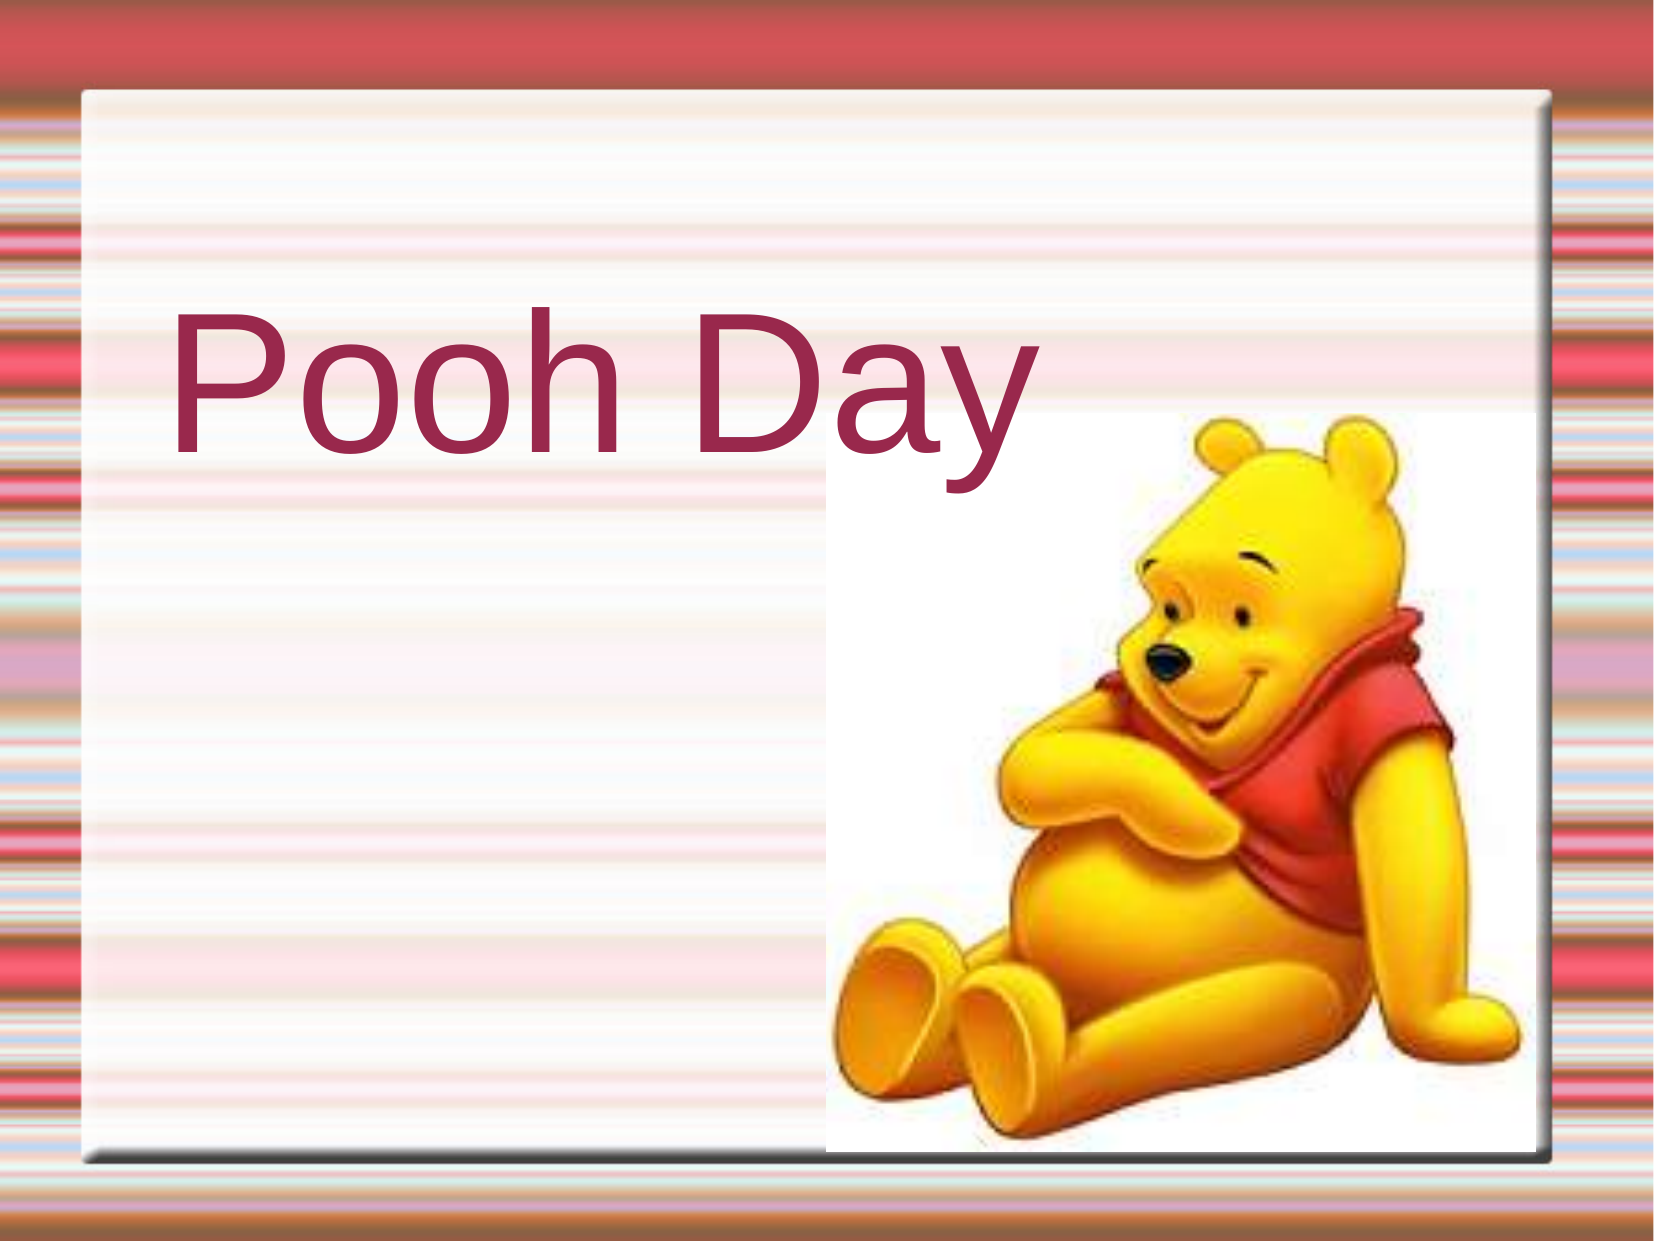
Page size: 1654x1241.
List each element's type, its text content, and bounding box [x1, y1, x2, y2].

picture [0, 0, 1654, 1241]
text_box Pooh Day [147, 263, 1300, 502]
